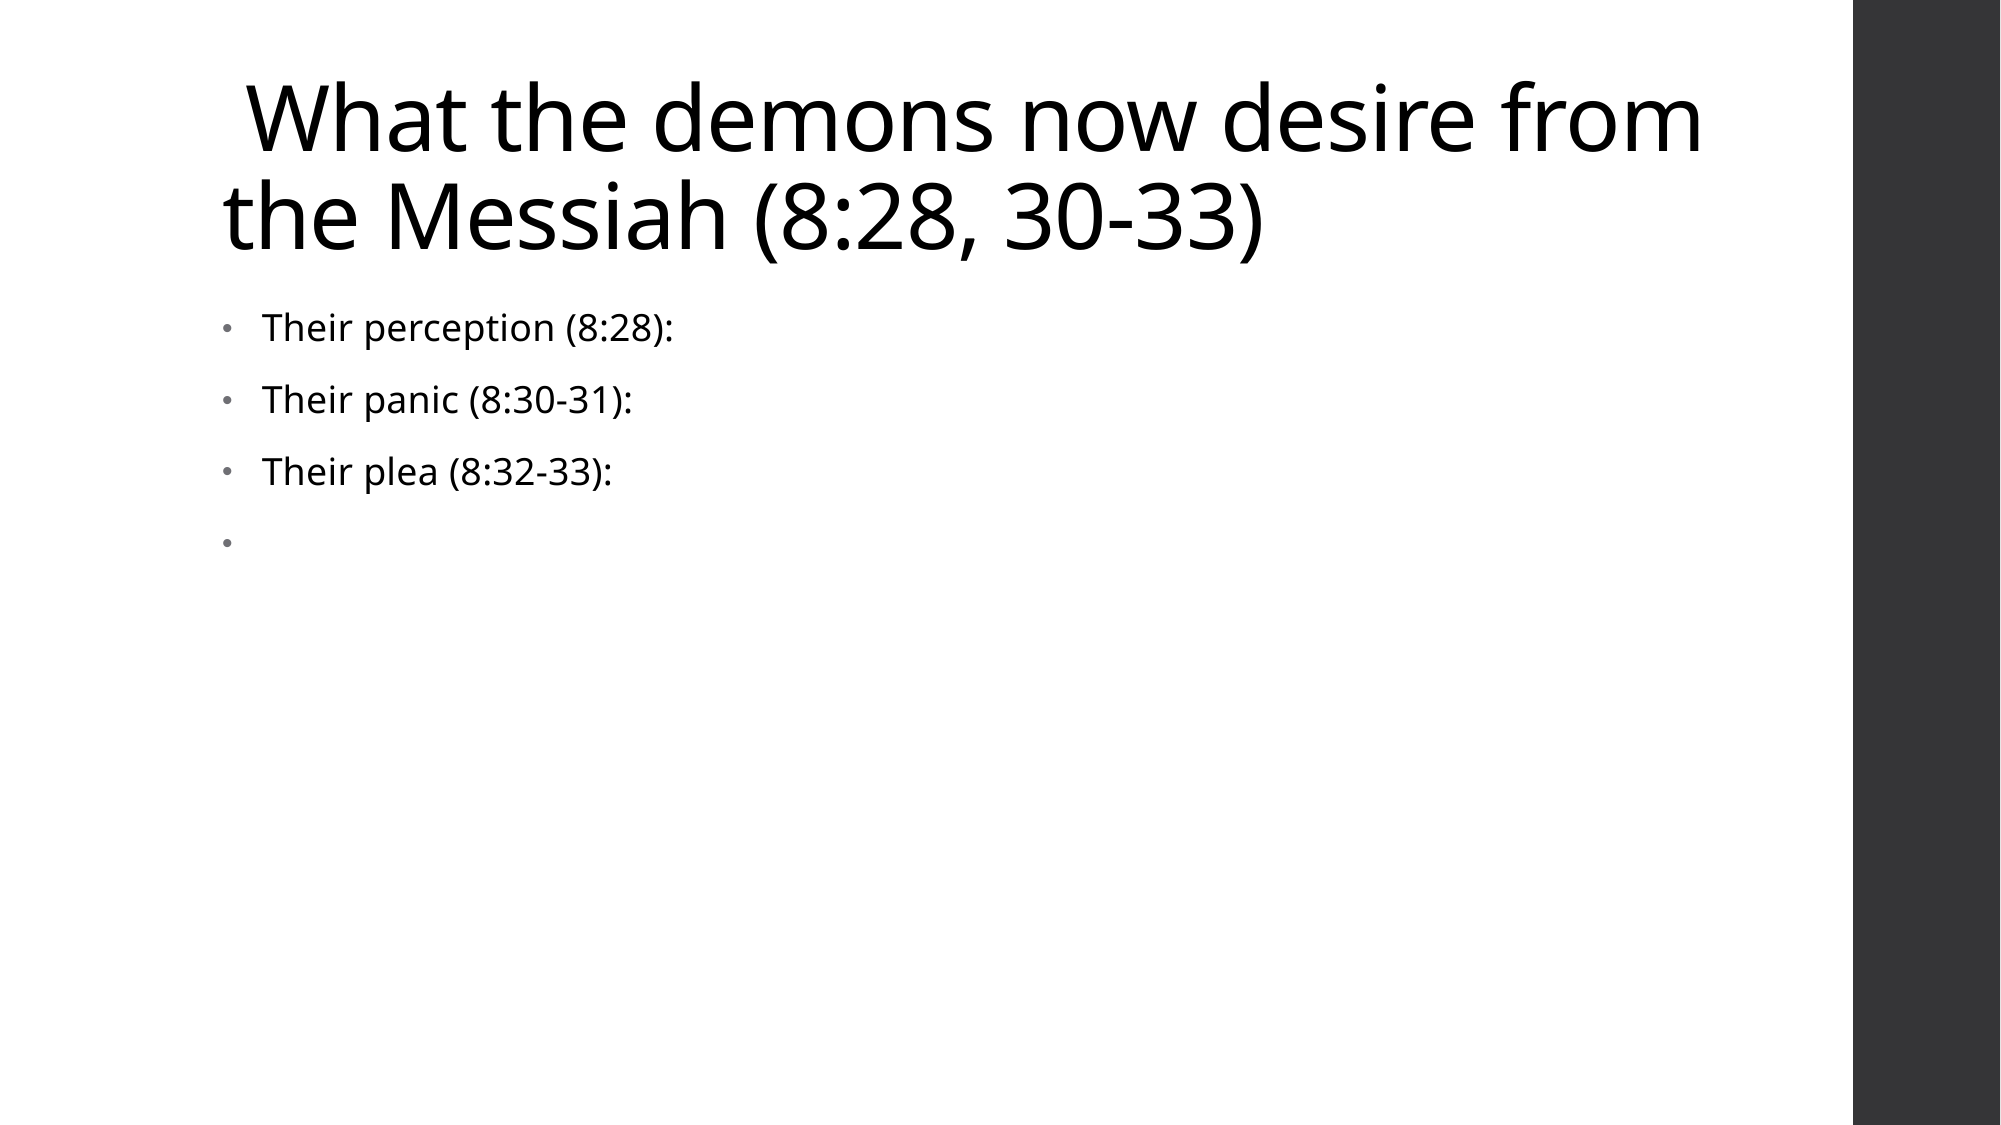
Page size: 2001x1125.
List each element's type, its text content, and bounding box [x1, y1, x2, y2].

title What the demons now desire from the Messiah (8:28, 30-33) [206, 60, 1797, 278]
list Their perception (8:28): Their panic (8:30-31): Their plea (8:32-33): [206, 299, 1617, 1014]
